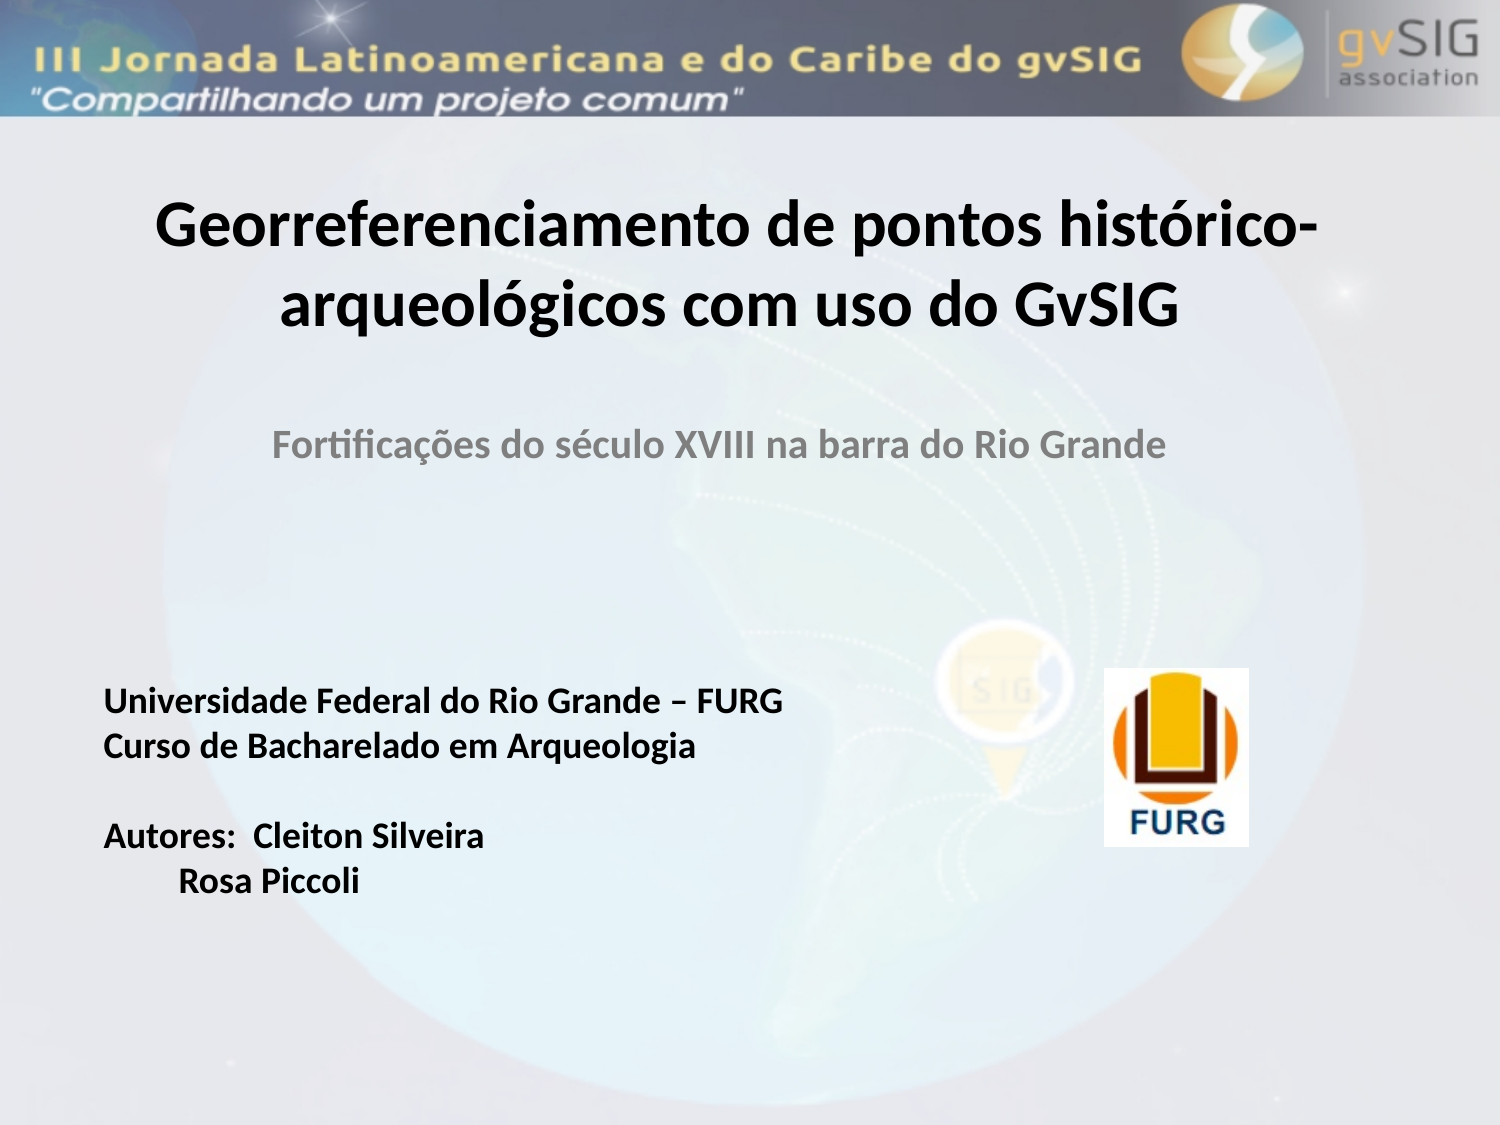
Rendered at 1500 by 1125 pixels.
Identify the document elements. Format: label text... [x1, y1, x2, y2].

text_box Universidade Federal do Rio Grande – FURG Curso de Bacharelado em Arqueologia Autores: Cleiton Silveira Rosa Piccoli [88, 668, 1424, 1048]
picture [1104, 668, 1249, 847]
title Georreferenciamento de pontos histórico-arqueológicos com uso do GvSIG [100, 172, 1376, 414]
subtitle Fortificações do século XVIII na barra do Rio Grande [194, 408, 1245, 668]
